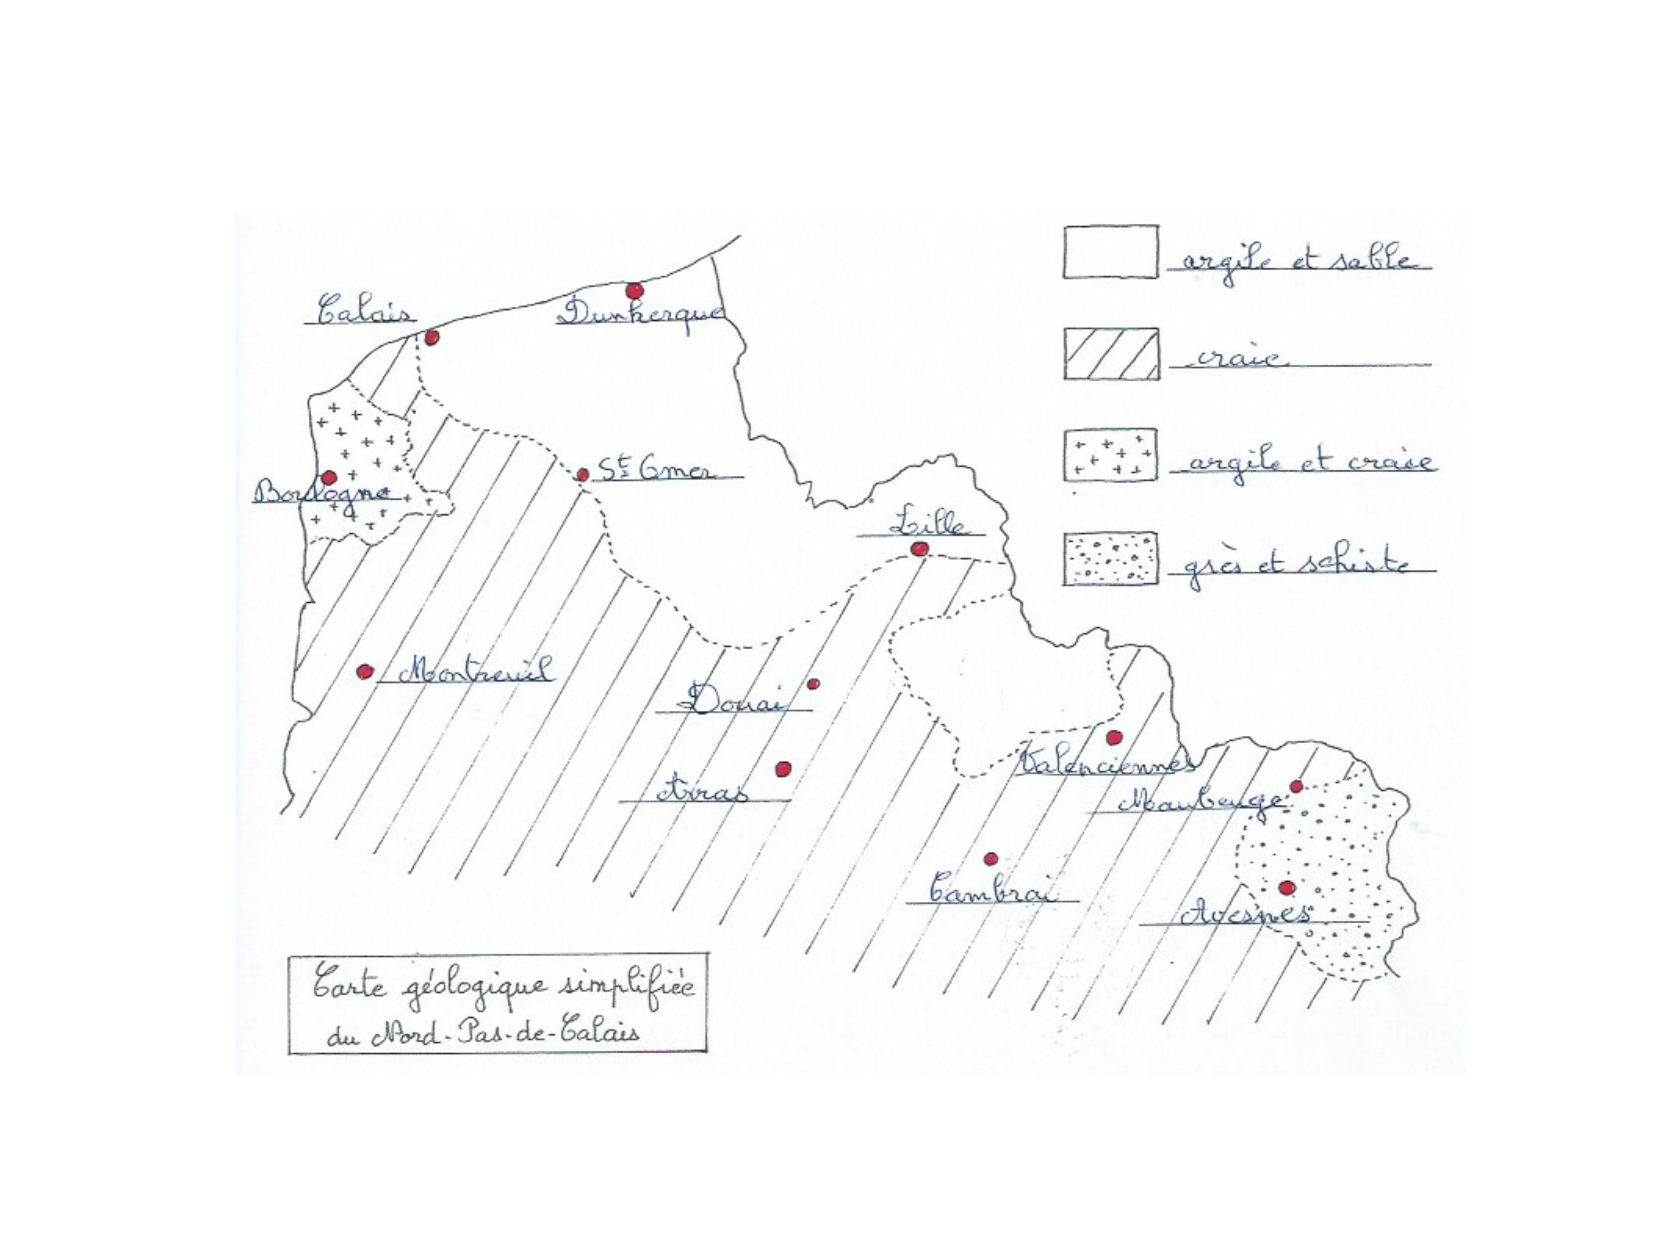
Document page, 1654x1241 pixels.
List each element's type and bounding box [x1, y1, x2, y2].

picture [236, 212, 1468, 1075]
